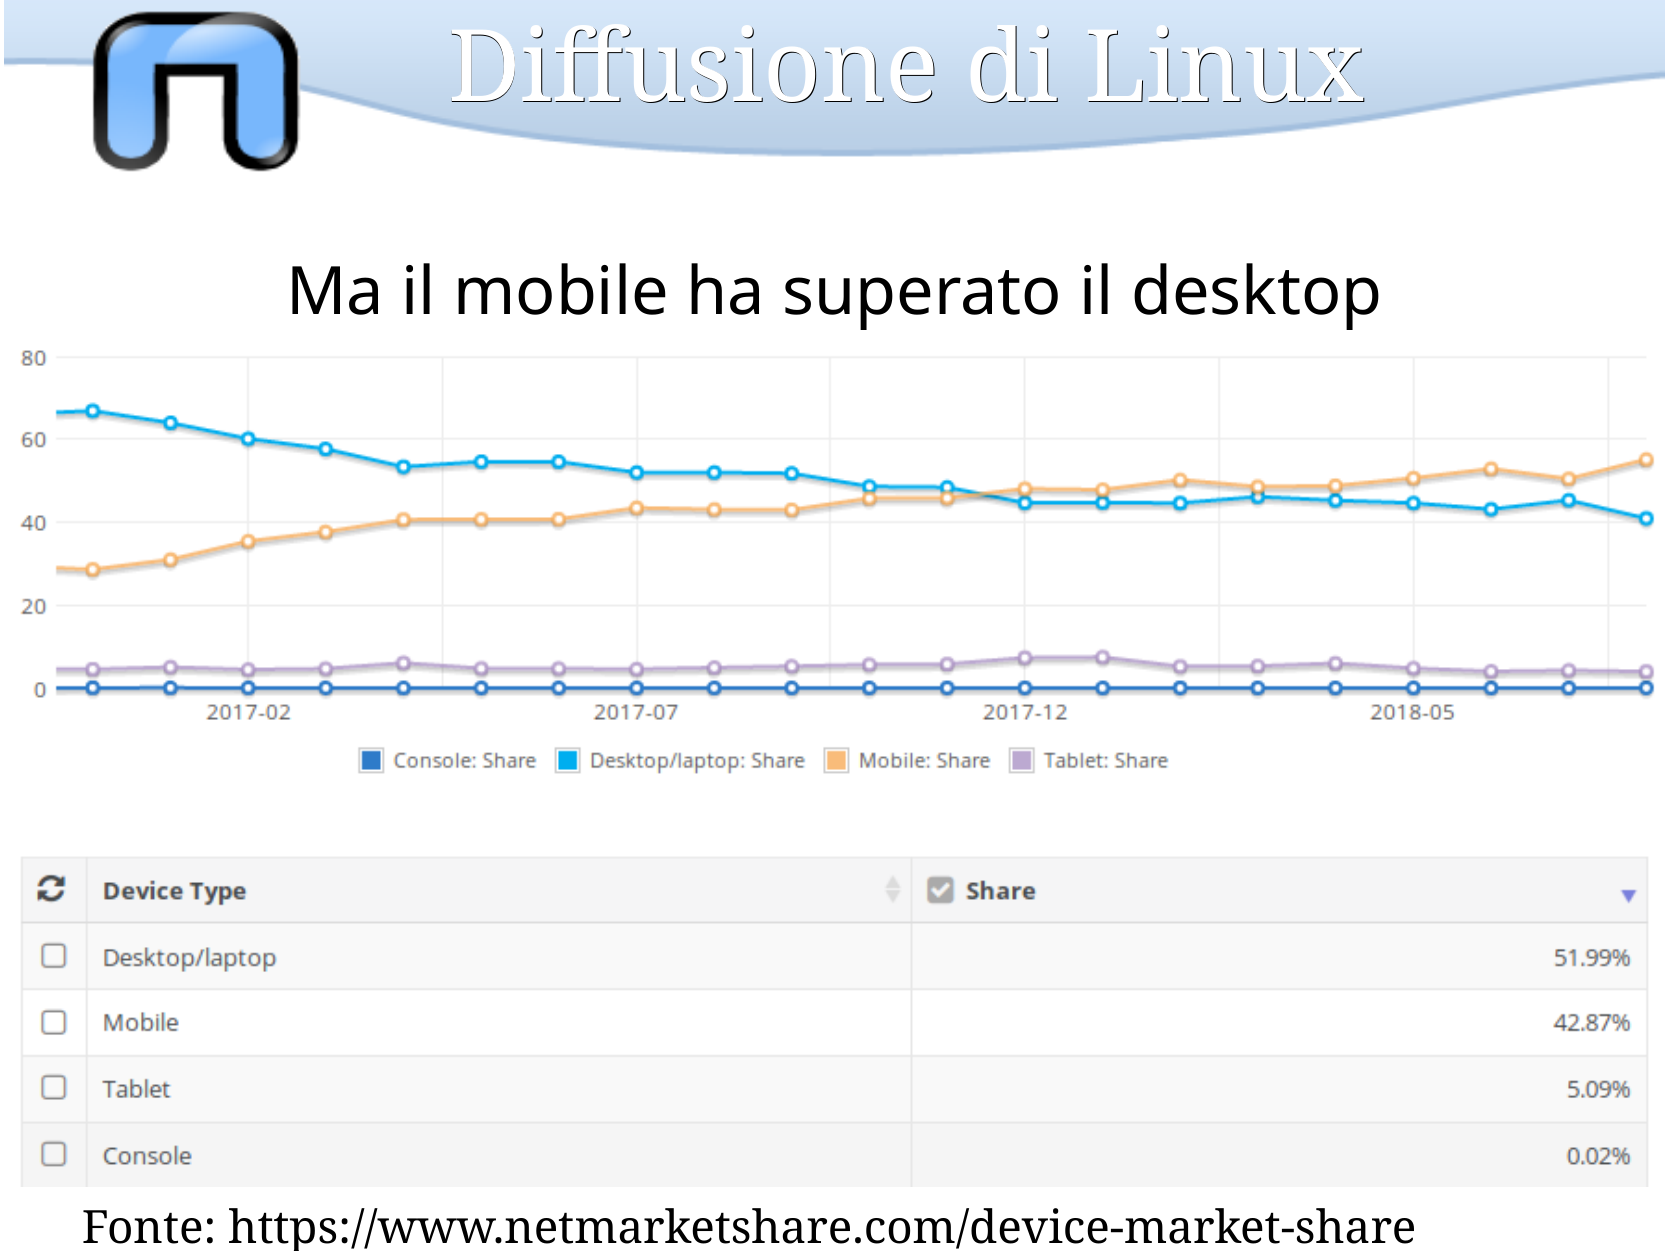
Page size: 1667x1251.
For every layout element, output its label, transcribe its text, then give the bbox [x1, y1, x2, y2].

list Fonte: https://www.netmarketshare.com/device-market-share [40, 1194, 1644, 1251]
picture [0, 0, 1667, 1251]
text_box Diffusione di Linux [407, 0, 1443, 155]
title Ma il mobile ha superato il desktop [25, 230, 1646, 340]
